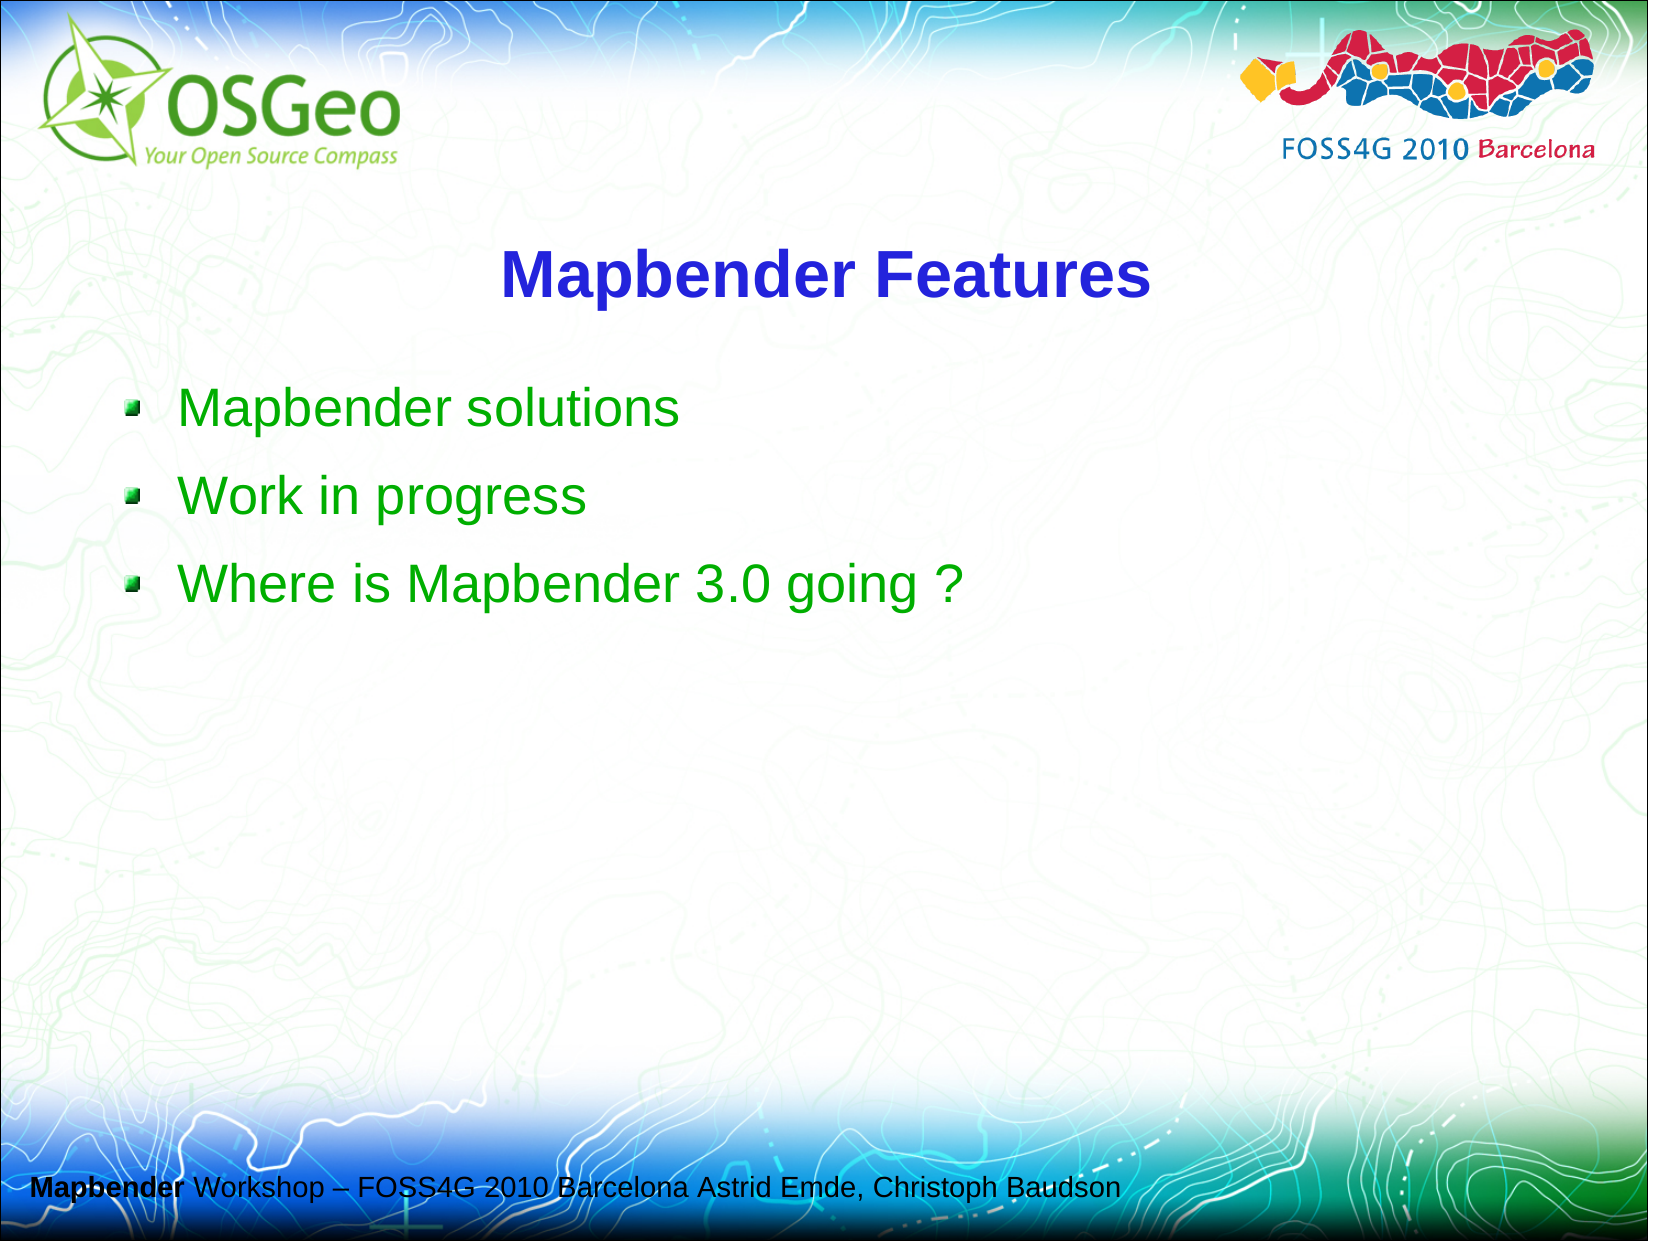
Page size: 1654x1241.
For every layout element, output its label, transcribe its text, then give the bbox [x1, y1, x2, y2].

title Mapbender Features [82, 208, 1571, 342]
picture [1, 1, 1647, 1240]
list Mapbender solutions Work in progress Where is Mapbender 3.0 going ? [106, 377, 1595, 1182]
